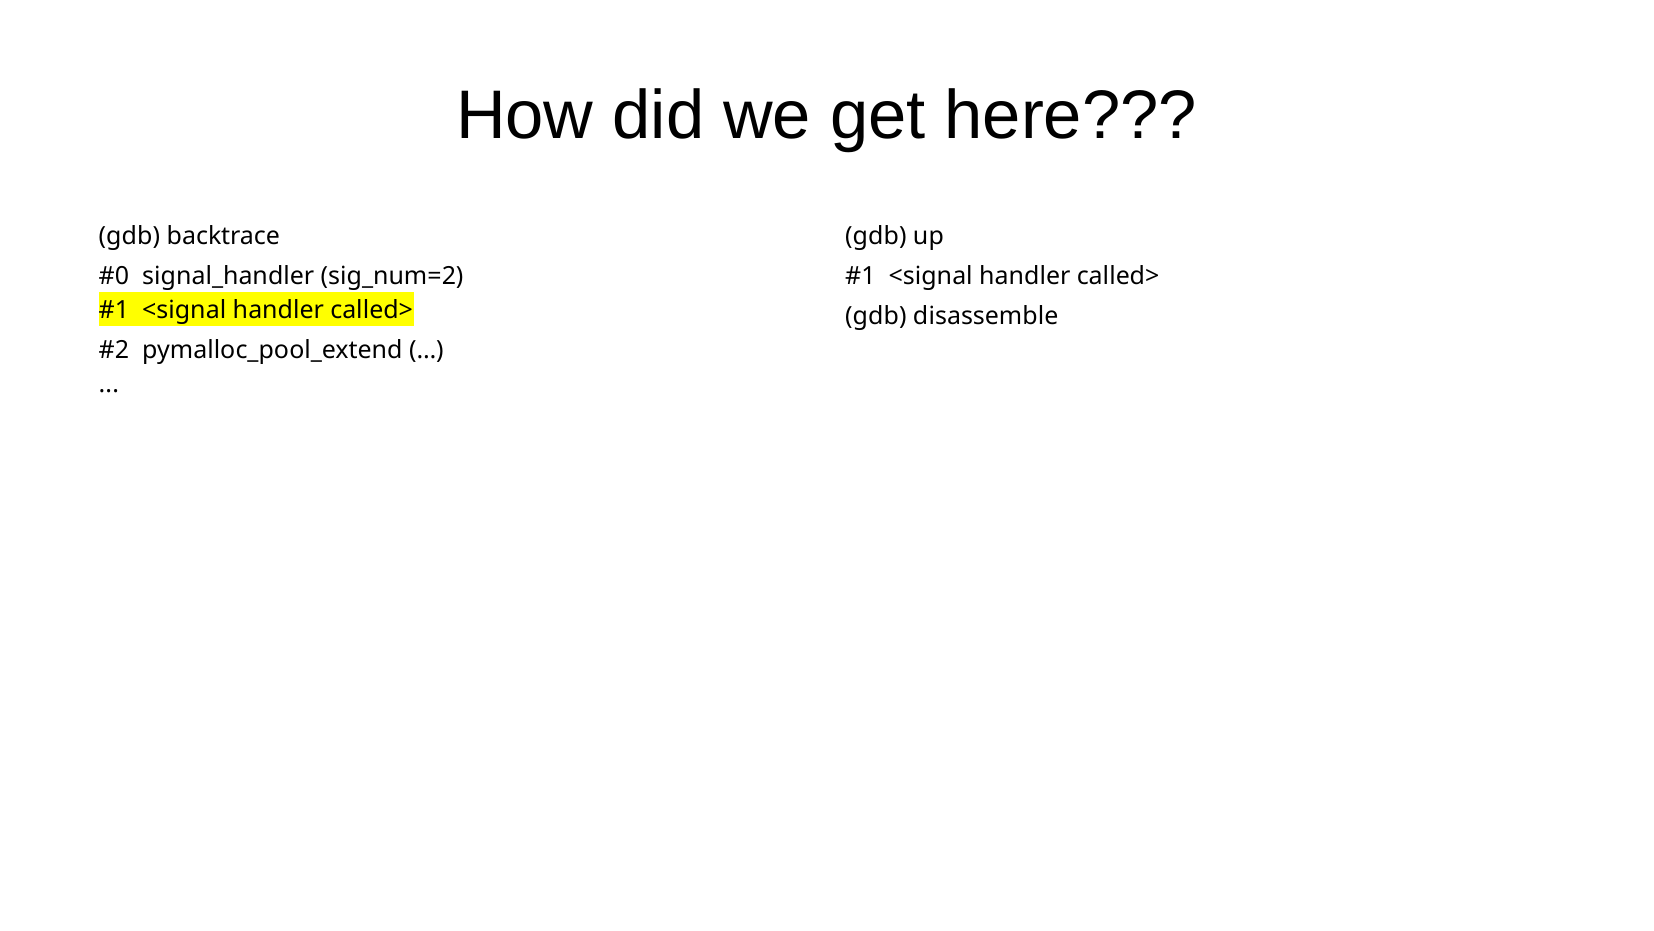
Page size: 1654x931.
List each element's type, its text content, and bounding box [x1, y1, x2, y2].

list (gdb) up #1 <signal handler called> (gdb) disassemble [845, 217, 1572, 900]
title How did we get here??? [82, 37, 1571, 193]
list (gdb) backtrace #0 signal_handler (sig_num=2) #1 <signal handler called> #2 pymalloc_pool_extend (…) ... [98, 217, 826, 901]
